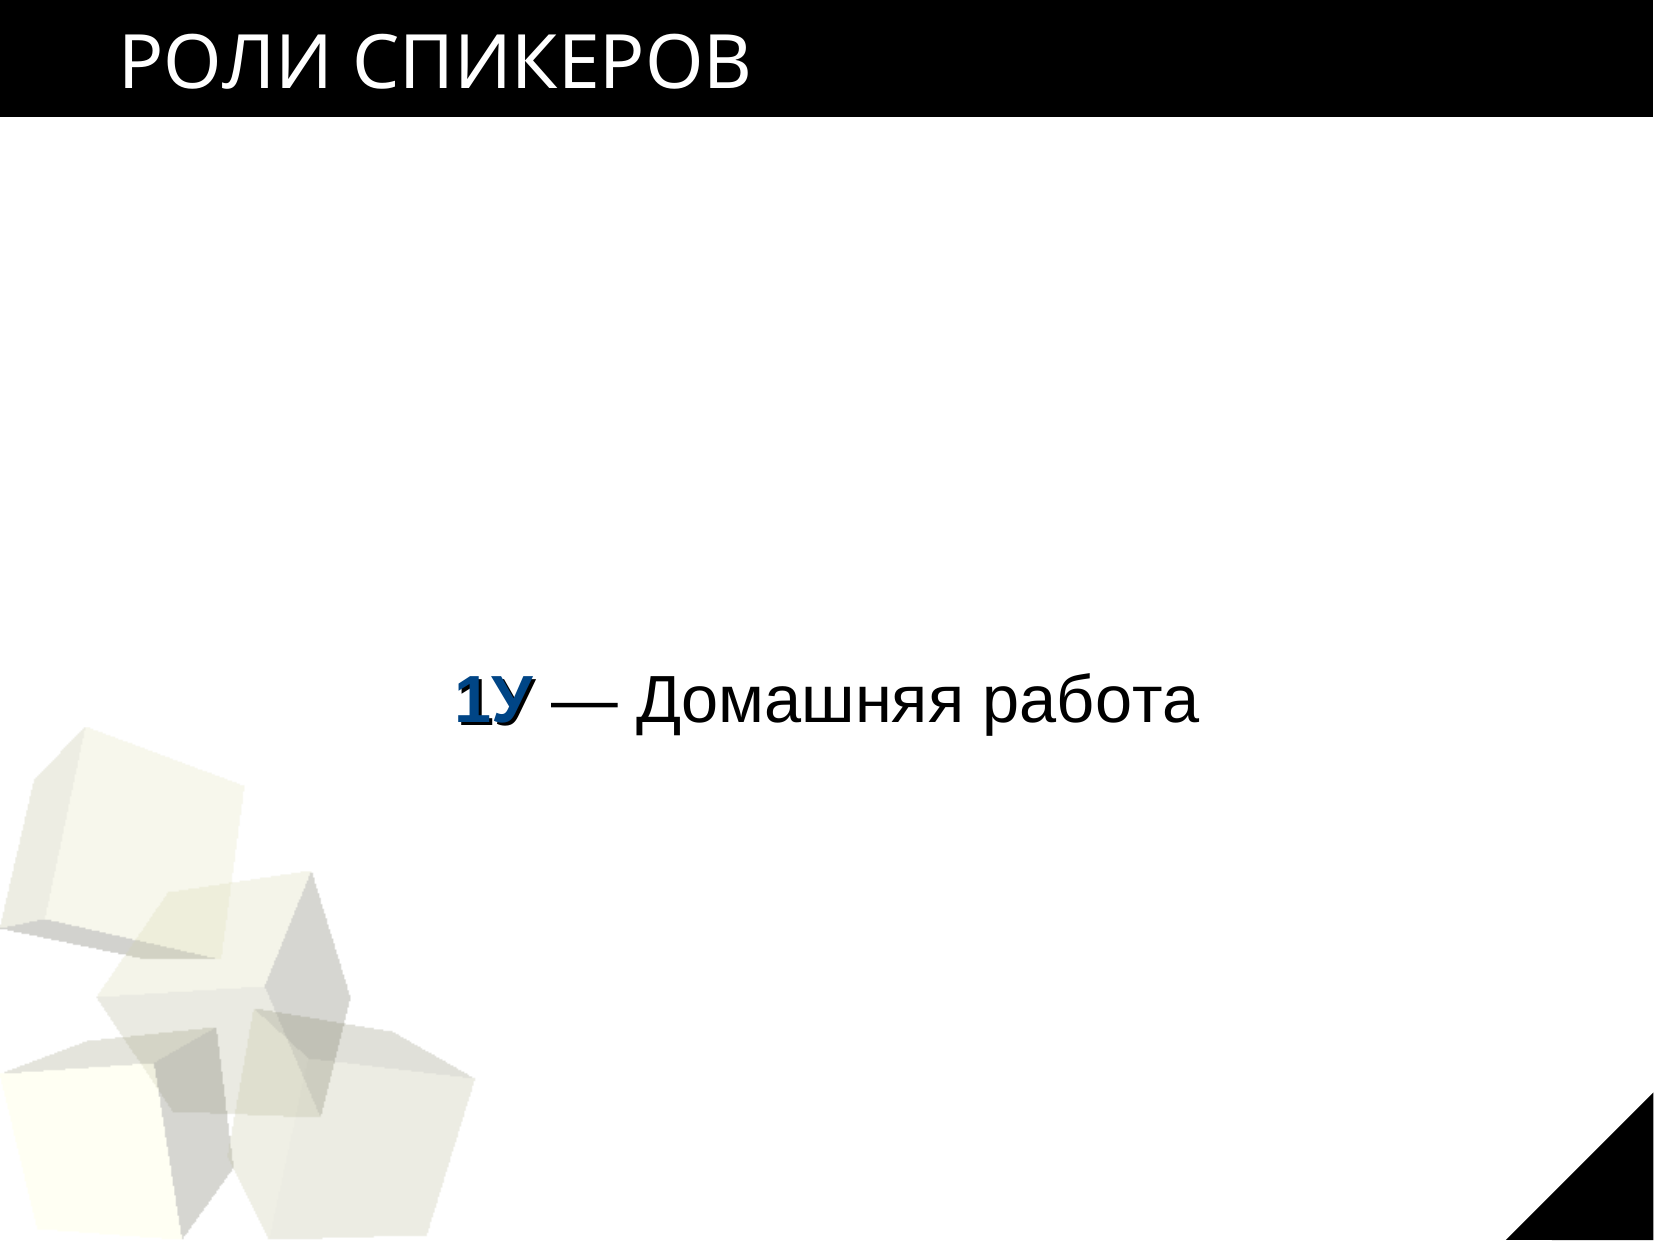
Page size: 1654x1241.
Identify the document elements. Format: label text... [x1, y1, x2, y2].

subtitle 1У — Домашняя работа [44, 177, 1611, 1214]
title РОЛИ СПИКЕРОВ [118, 0, 1595, 119]
